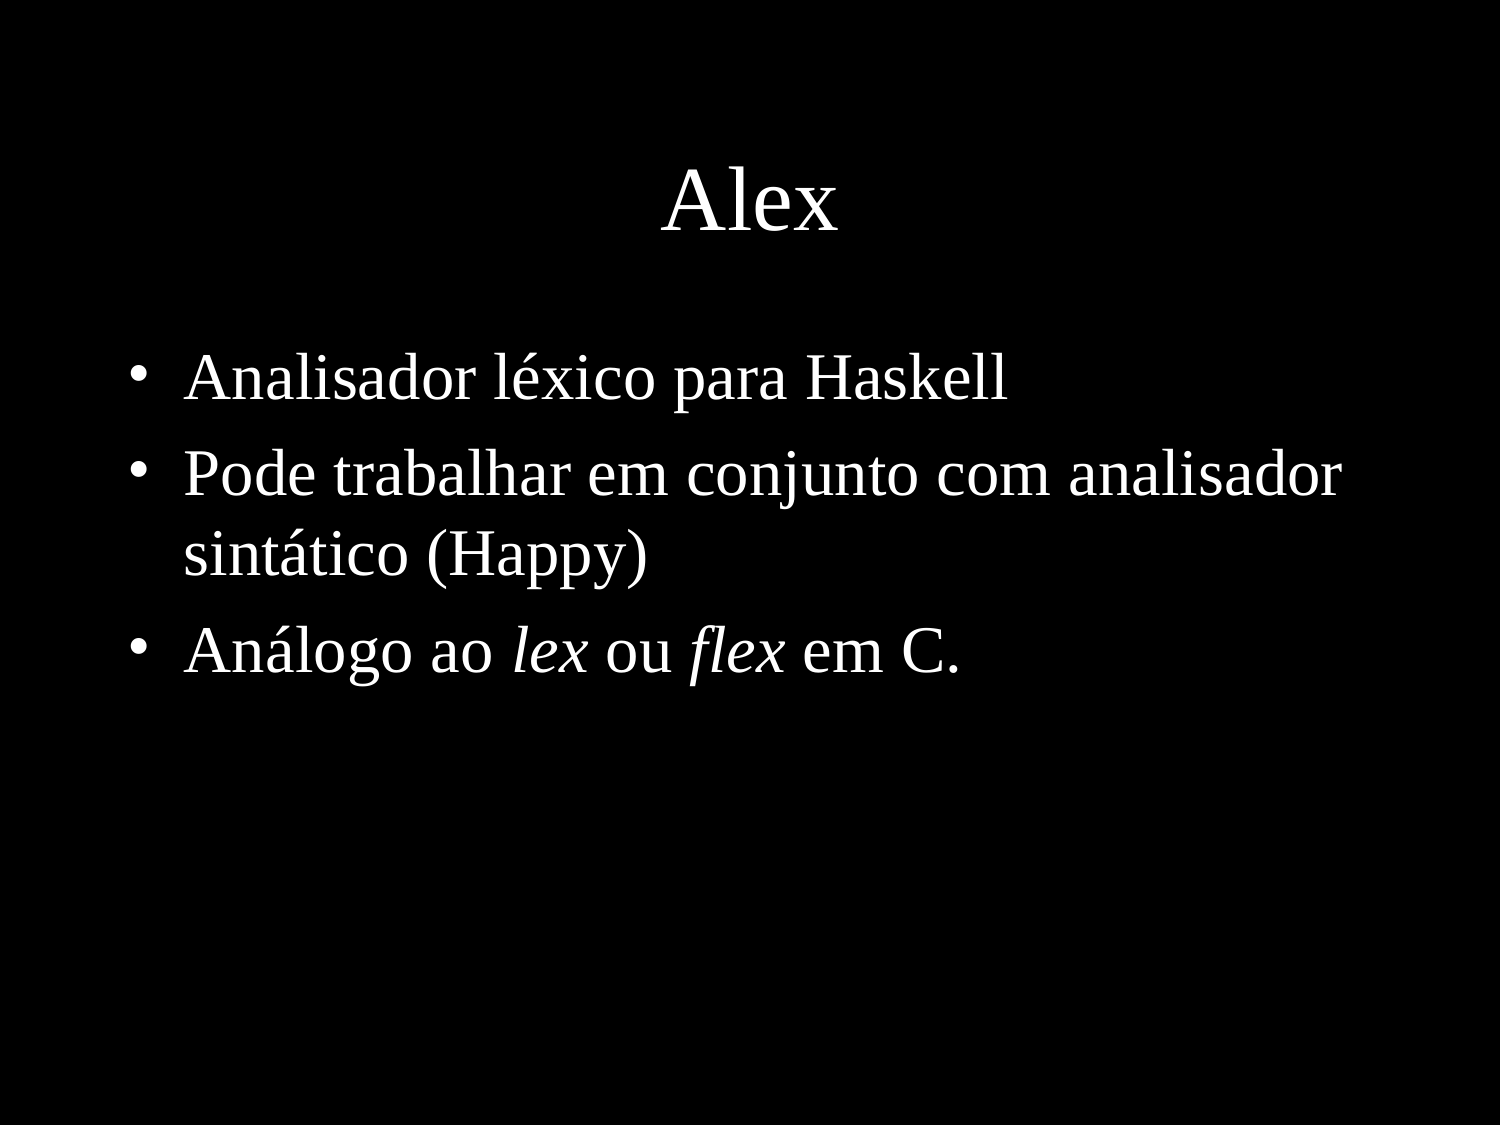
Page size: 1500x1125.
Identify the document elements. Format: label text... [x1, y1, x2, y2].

title Alex [112, 99, 1388, 288]
list Analisador léxico para Haskell Pode trabalhar em conjunto com analisador sintático (Happy) Análogo ao lex ou flex em C. [112, 324, 1388, 1001]
